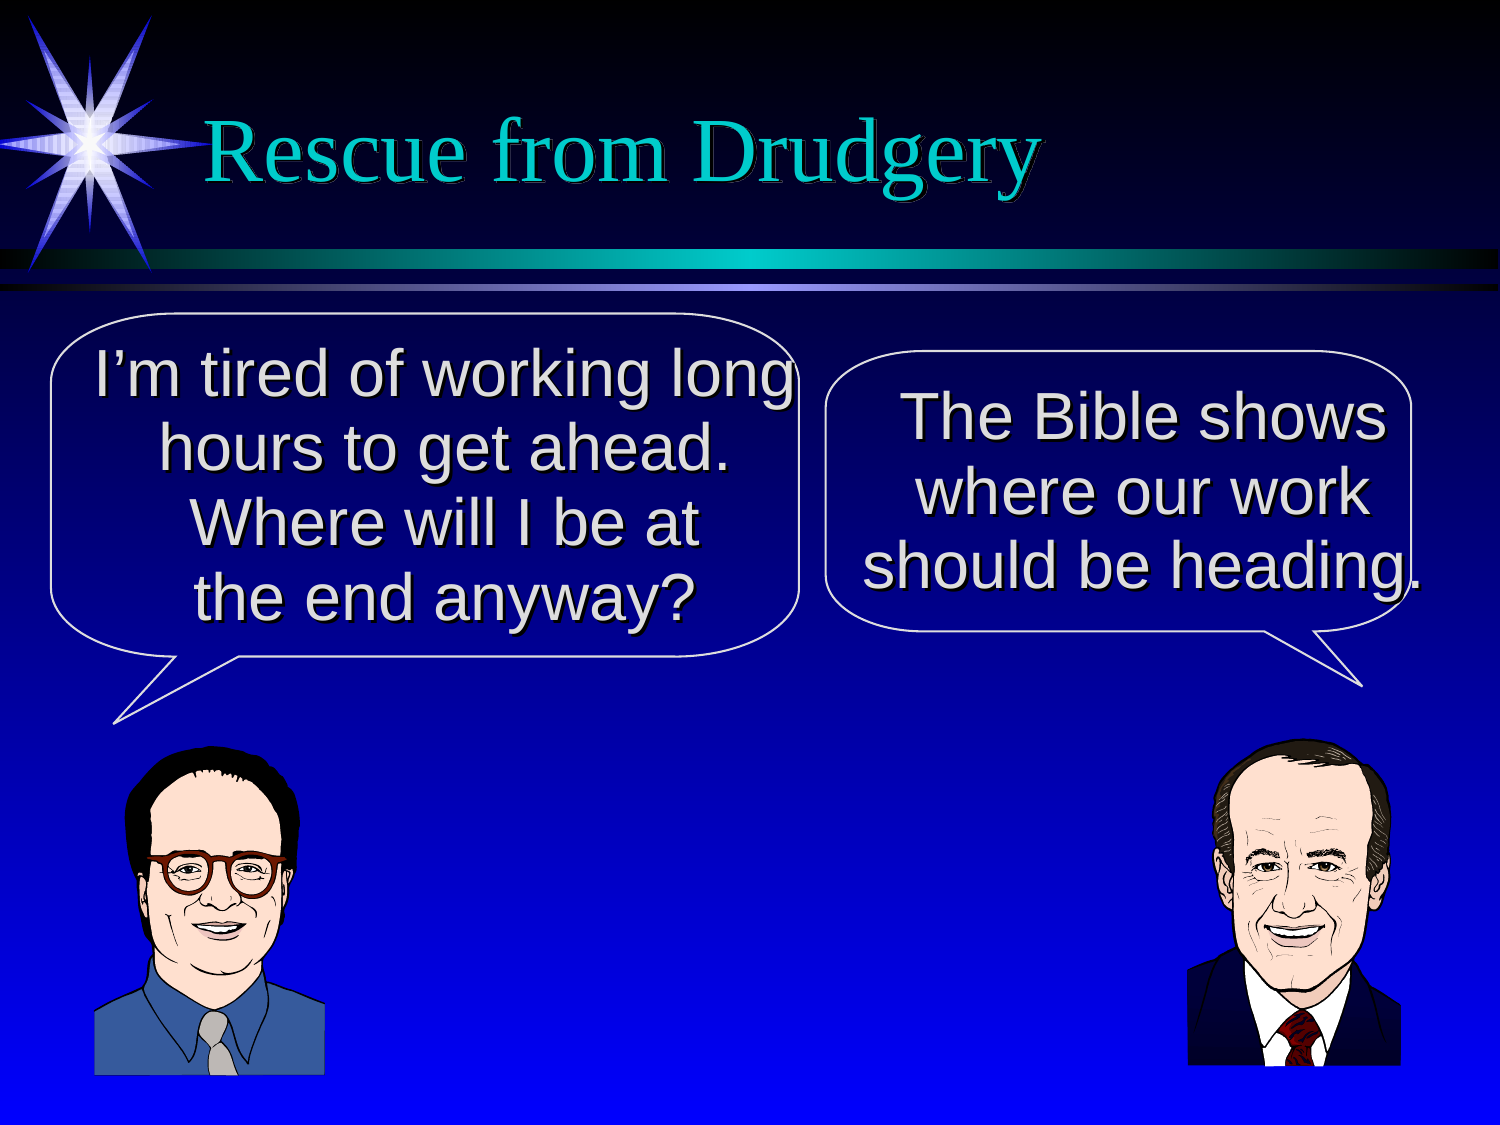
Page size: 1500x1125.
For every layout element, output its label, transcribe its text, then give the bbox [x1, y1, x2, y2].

text_box new [38, 43, 48, 49]
text_box new [131, 239, 141, 245]
text_box 3 [135, 37, 144, 42]
text_box The Bible shows where our work should be heading. [825, 351, 1412, 687]
picture [93, 746, 325, 1076]
text_box 3 [36, 246, 44, 251]
text_box 3 [35, 37, 44, 42]
text_box new [38, 239, 49, 245]
picture [1187, 738, 1401, 1067]
text_box I’m tired of working long hours to get ahead. Where will I be at the end anyway? [50, 313, 799, 725]
text_box new [131, 43, 142, 49]
title Rescue from Drudgery [187, 56, 1463, 244]
text_box 3 [135, 246, 144, 251]
